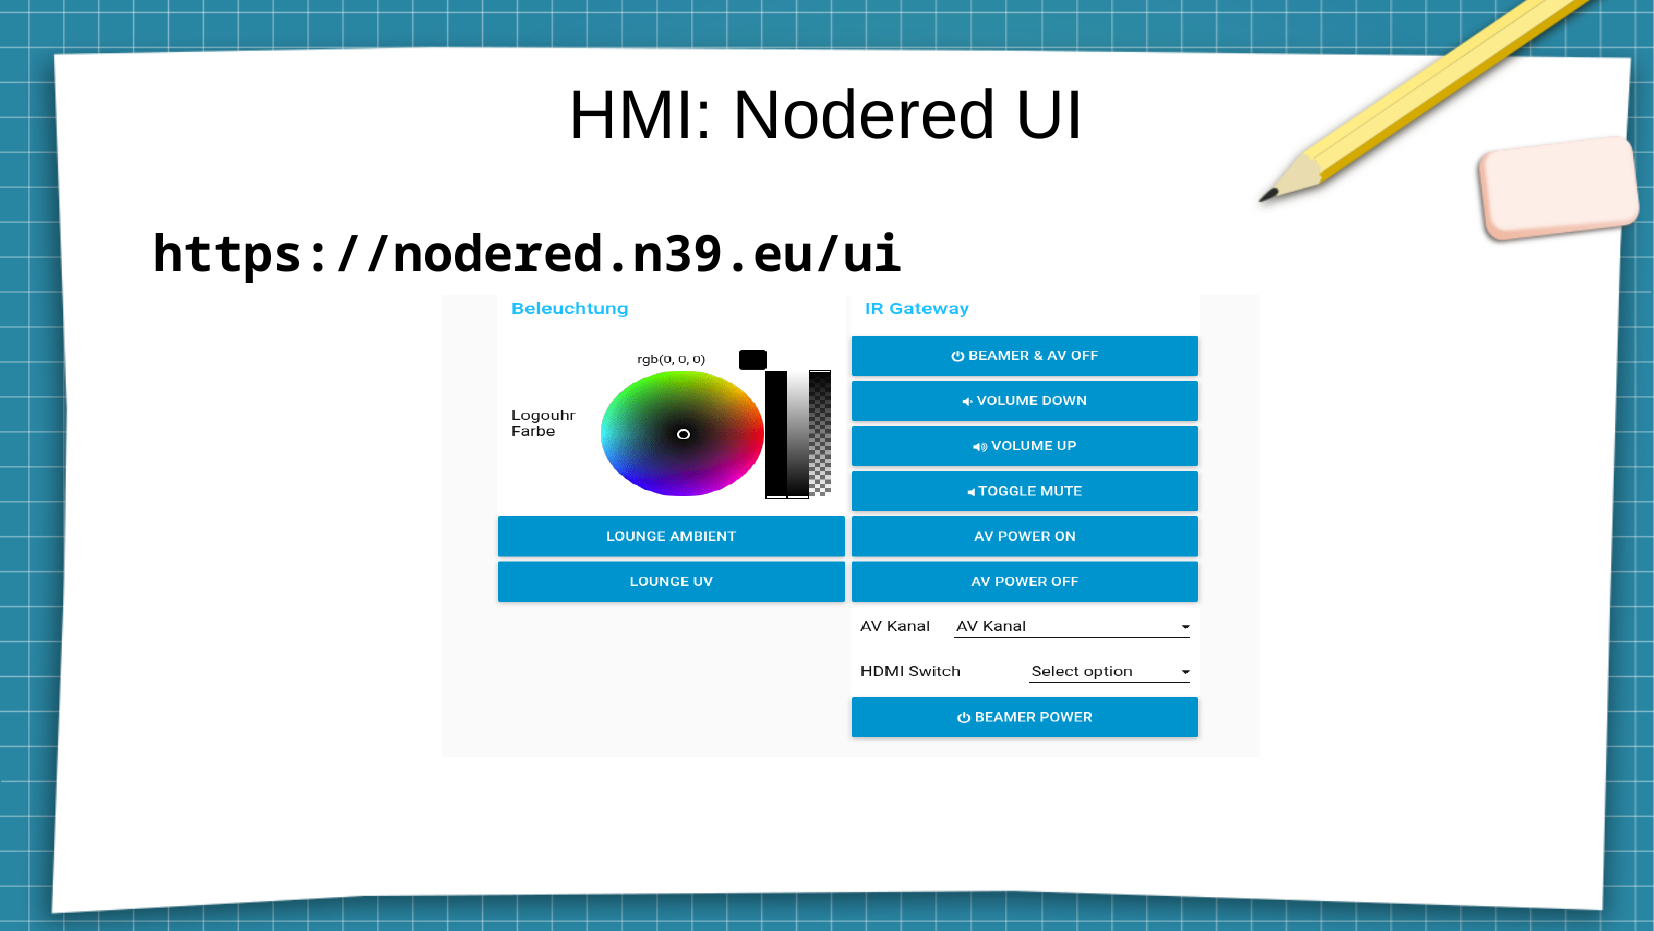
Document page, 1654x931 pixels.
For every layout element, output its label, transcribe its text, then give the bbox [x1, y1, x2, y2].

picture [0, 0, 1654, 931]
list https://nodered.n39.eu/ui [82, 217, 1571, 296]
title HMI: Nodered UI [82, 37, 1571, 193]
